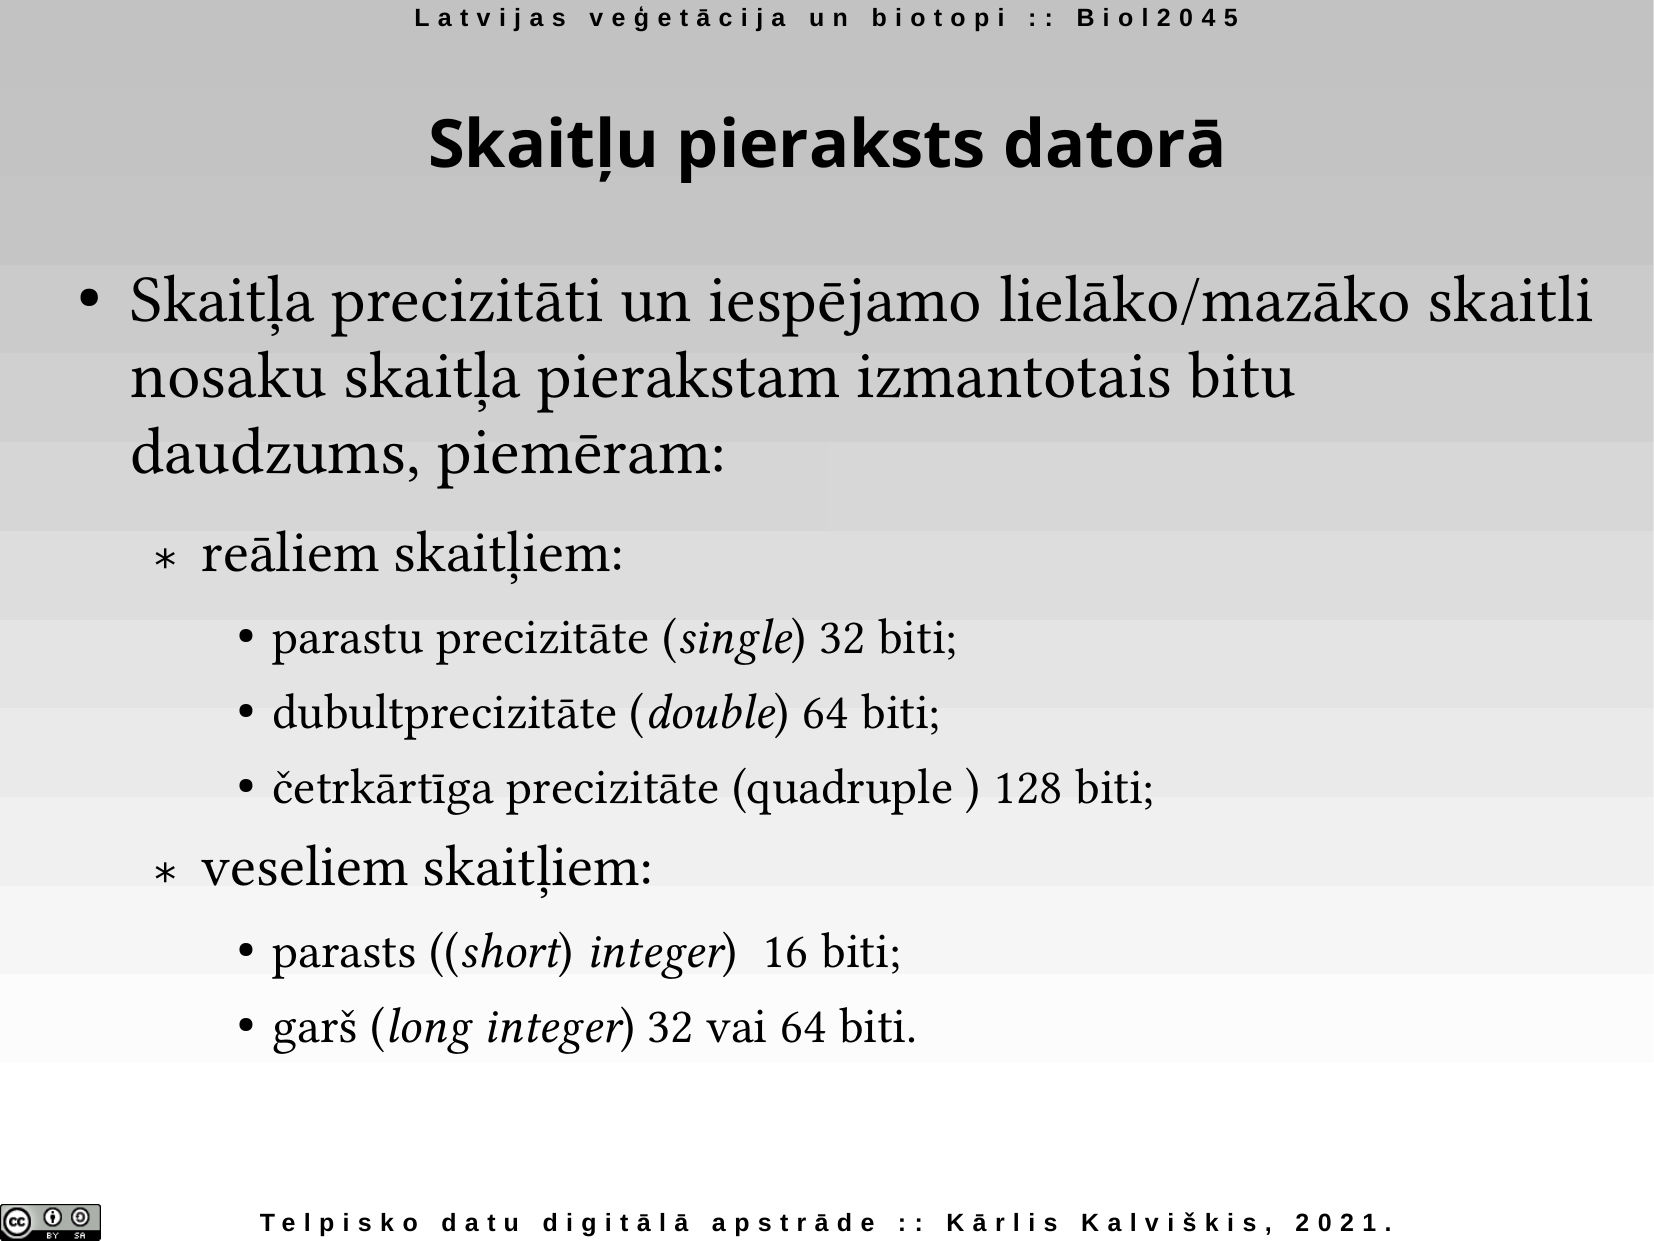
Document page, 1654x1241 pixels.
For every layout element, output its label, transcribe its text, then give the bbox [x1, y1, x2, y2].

title Skaitļu pieraksts datorā [59, 37, 1596, 246]
picture [0, 0, 1654, 1241]
list Skaitļa precizitāti un iespējamo lielāko/mazāko skaitli nosaku skaitļa pierakstam izmantotais bitu daudzums, piemēram: reāliem skaitļiem: parastu precizitāte (single) 32 biti; dubultprecizitāte (double) 64 biti; četrkārtīga precizitāte (quadruple ) 128 biti; veseliem skaitļiem: parasts ((short) integer) 16 biti; garš (long integer) 32 vai 64 biti. [59, 261, 1596, 1175]
